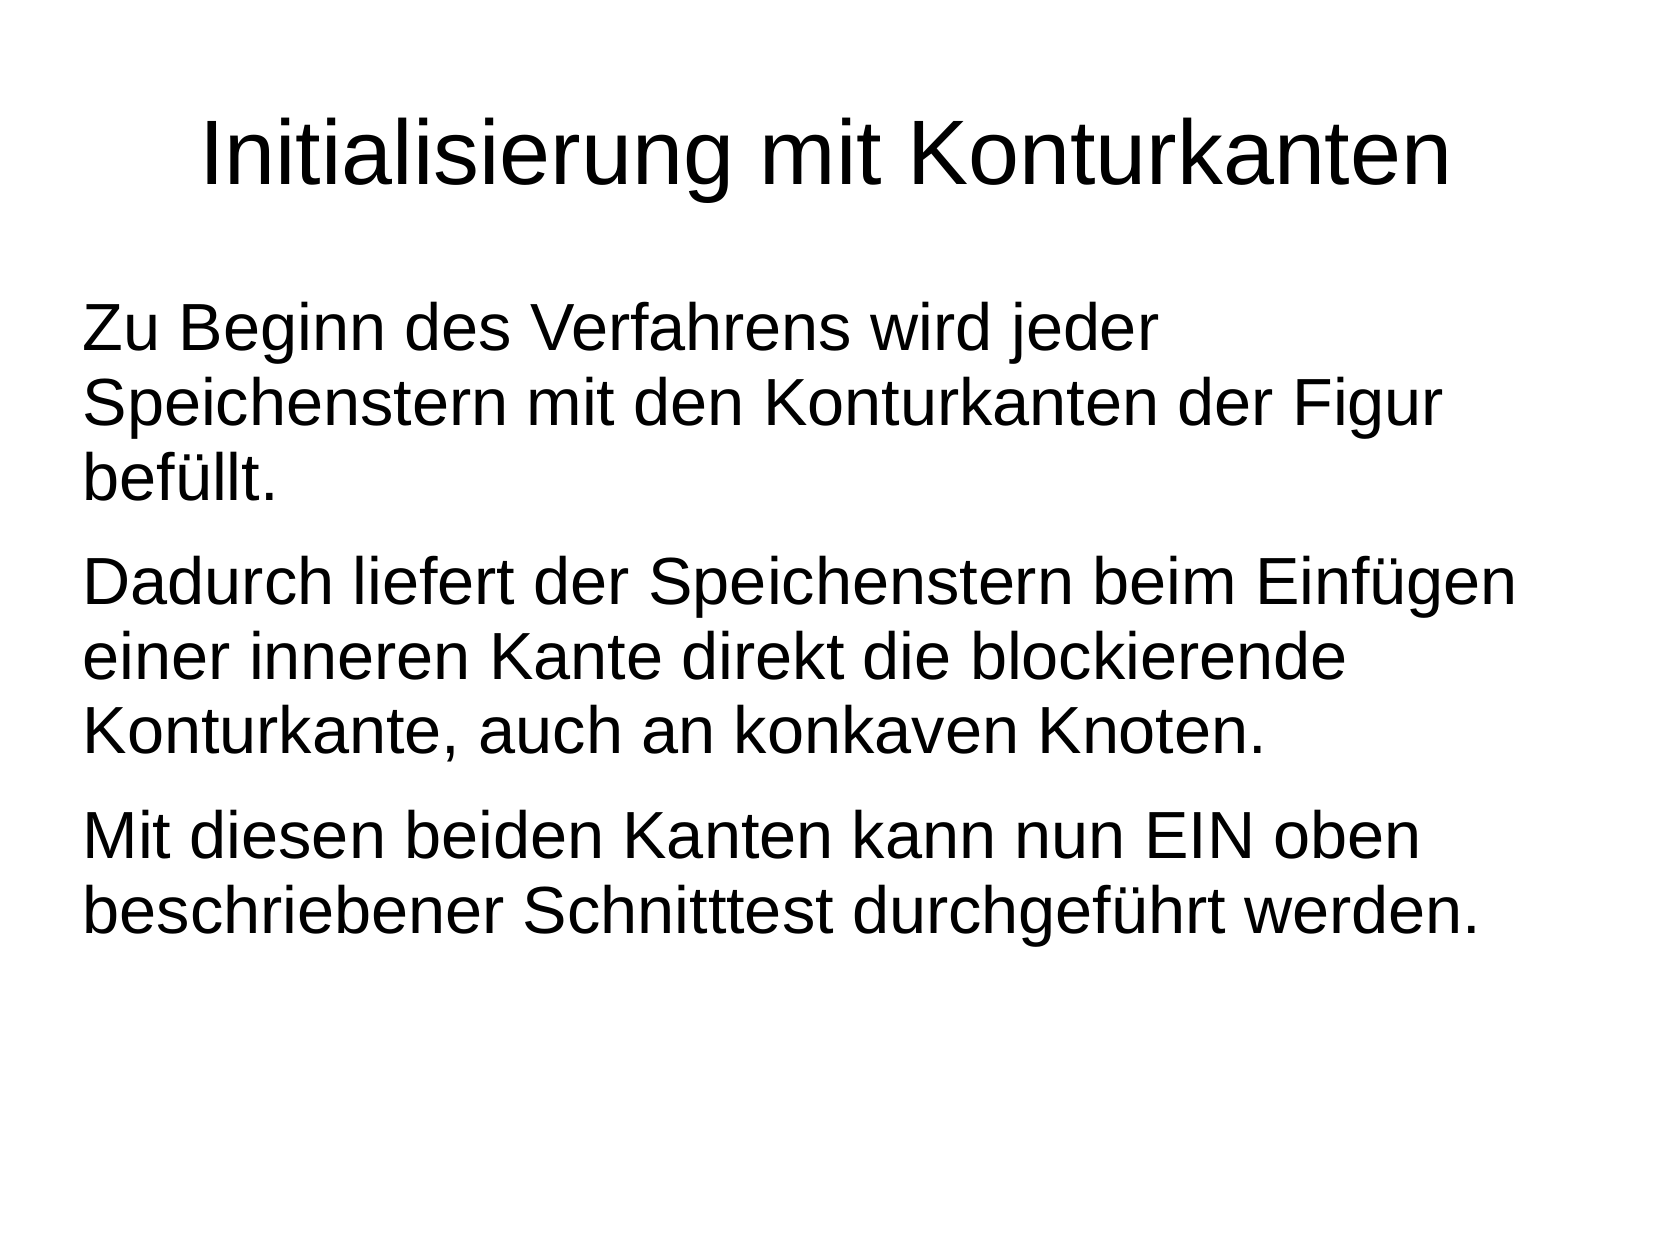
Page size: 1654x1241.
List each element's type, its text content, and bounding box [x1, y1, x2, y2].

title Initialisierung mit Konturkanten [82, 56, 1571, 250]
list Zu Beginn des Verfahrens wird jeder Speichenstern mit den Konturkanten der Figur befüllt. Dadurch liefert der Speichenstern beim Einfügen einer inneren Kante direkt die blockierende Konturkante, auch an konkaven Knoten. Mit diesen beiden Kanten kann nun EIN oben beschriebener Schnitttest durchgeführt werden. [82, 290, 1571, 1094]
